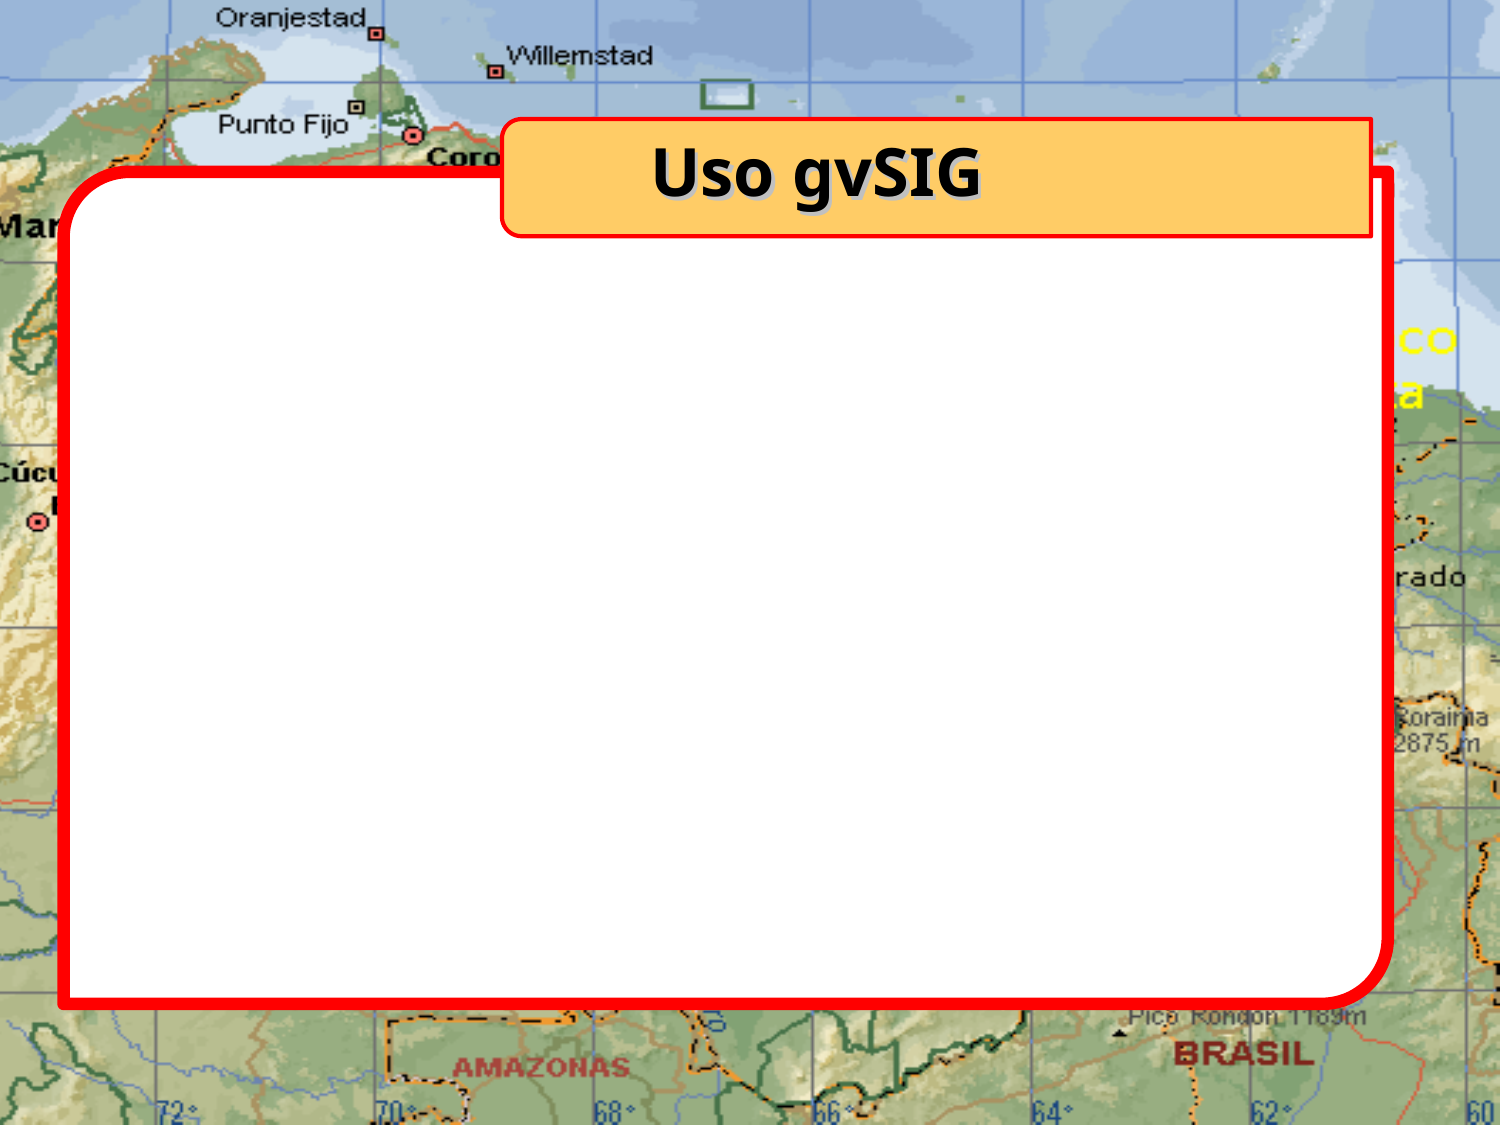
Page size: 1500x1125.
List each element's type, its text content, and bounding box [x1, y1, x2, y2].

text_box Uso gvSIG [531, 118, 1418, 211]
picture [0, 0, 1500, 1125]
text_box [63, 119, 1388, 1004]
